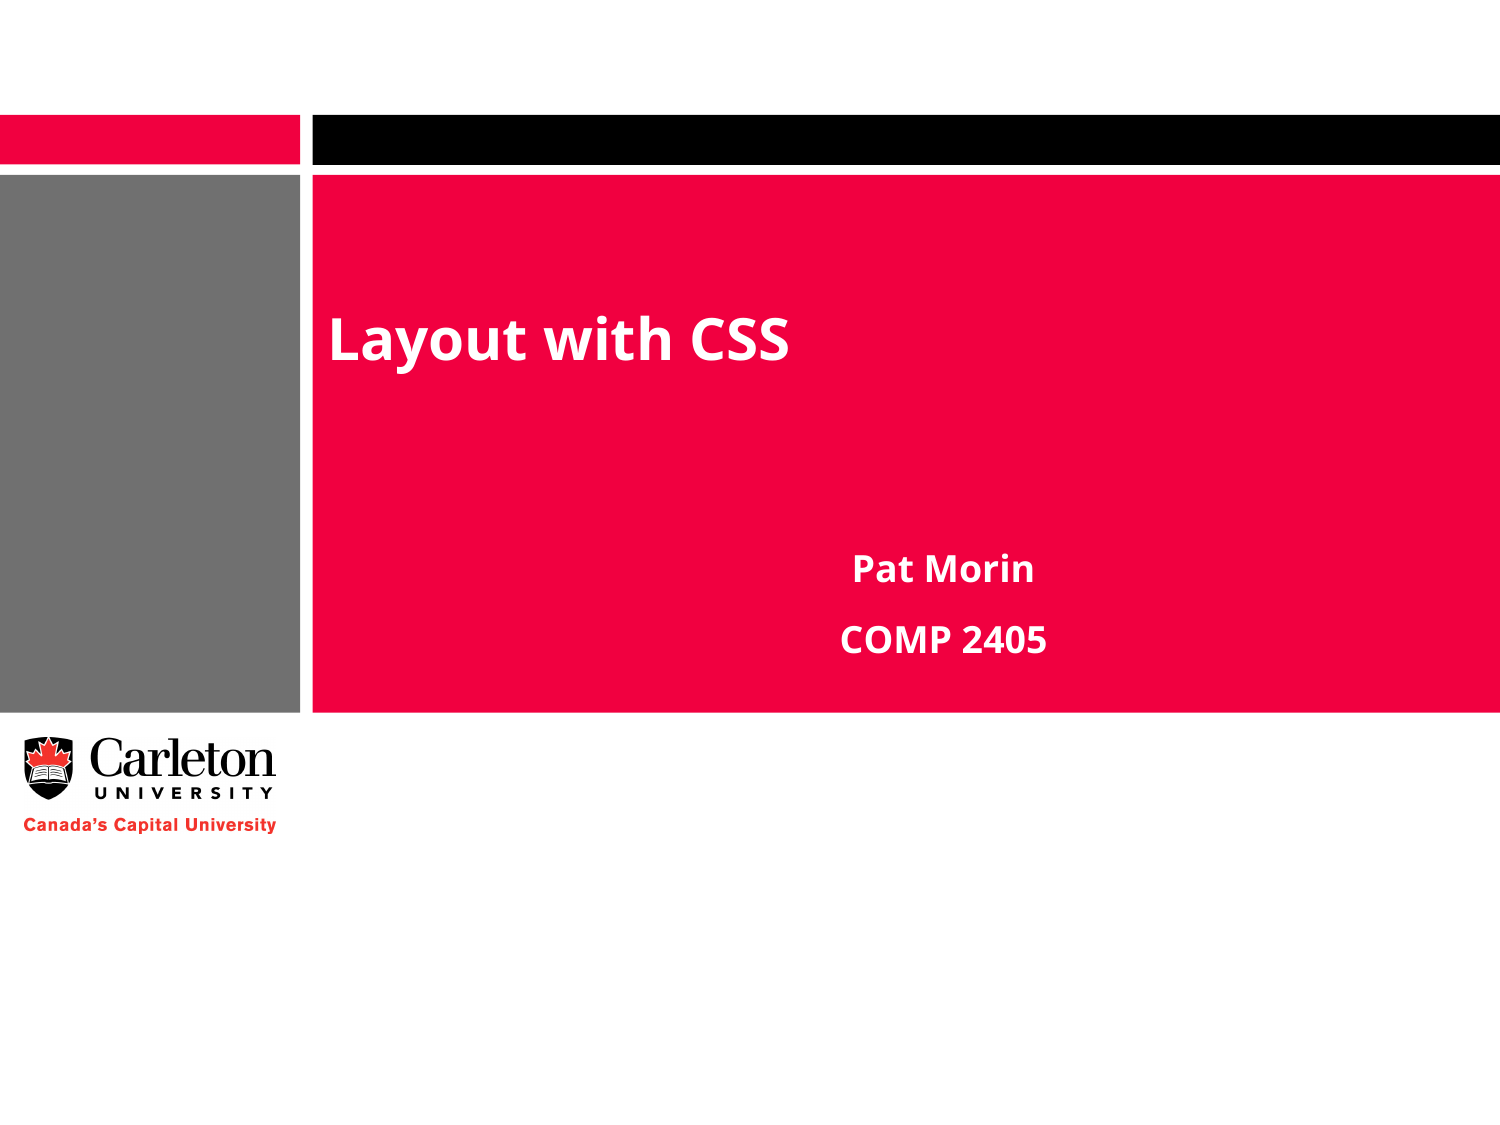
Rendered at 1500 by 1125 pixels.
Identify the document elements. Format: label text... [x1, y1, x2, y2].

picture [24, 737, 276, 834]
subtitle Pat Morin COMP 2405 [312, 524, 1500, 716]
title Layout with CSS [312, 174, 1500, 501]
